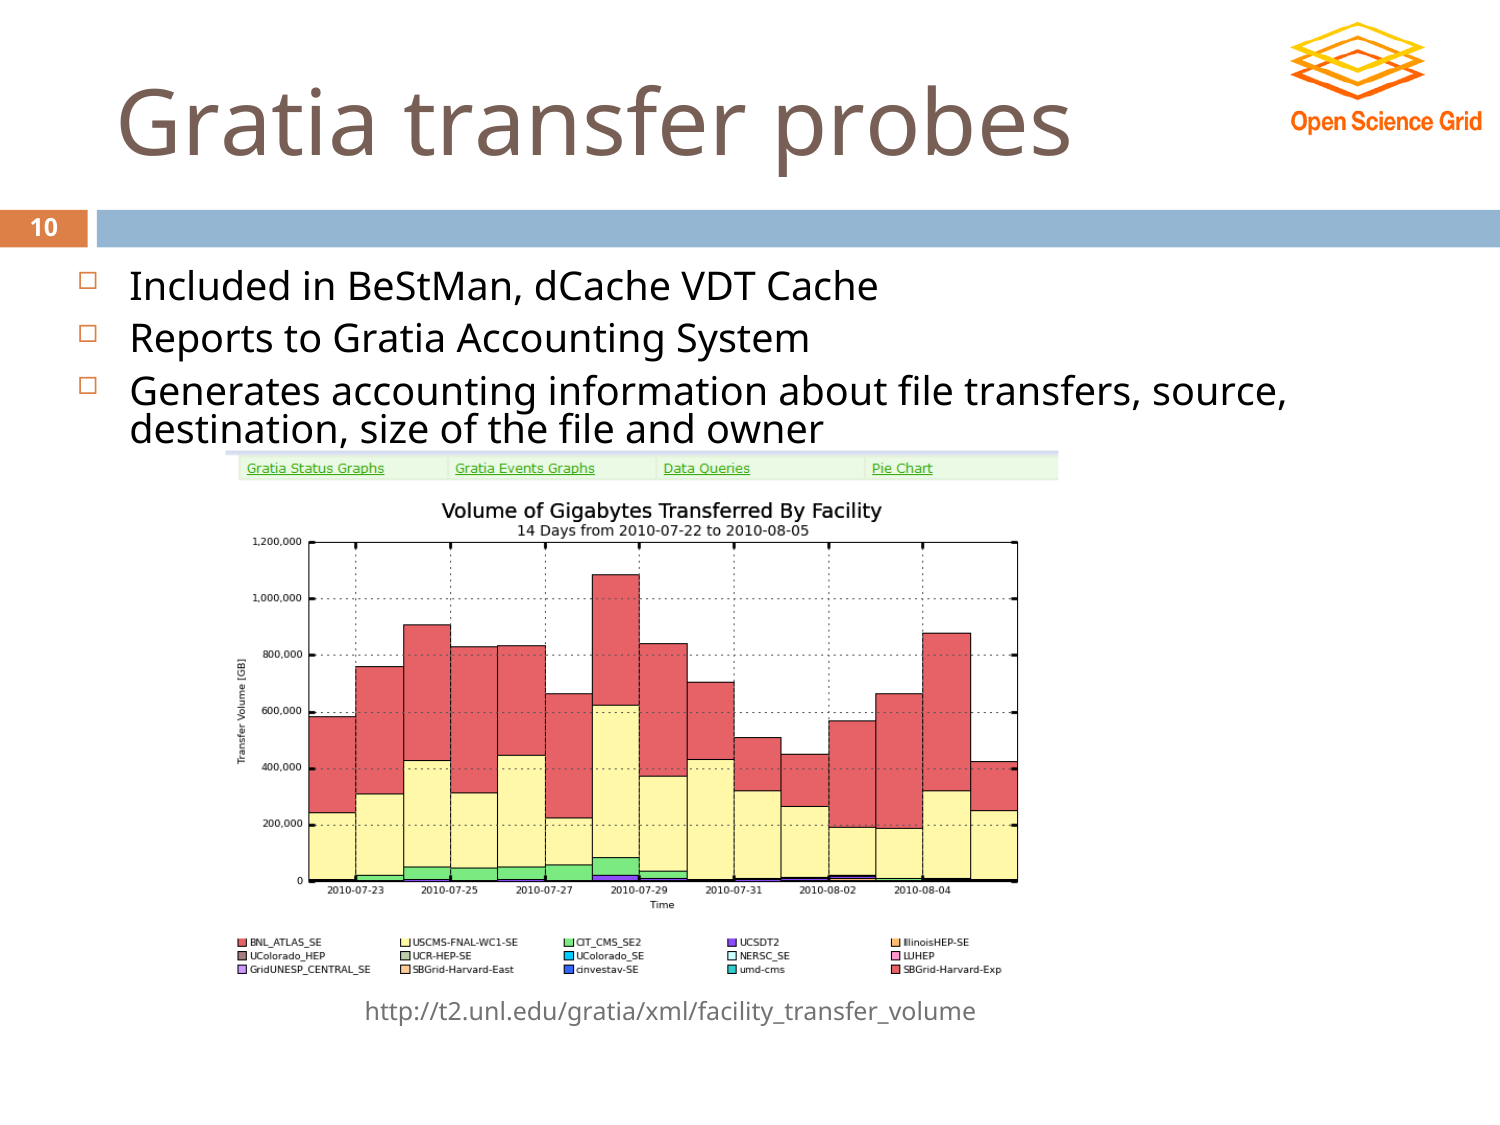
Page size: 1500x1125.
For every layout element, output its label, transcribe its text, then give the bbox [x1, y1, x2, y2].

text_box http://t2.unl.edu/gratia/xml/facility_transfer_volume [349, 987, 993, 1033]
picture [225, 450, 1059, 984]
picture [1271, 0, 1500, 152]
text_box Included in BeStMan, dCache VDT Cache Reports to Gratia Accounting System Generates accounting information about file transfers, source, destination, size of the file and owner [62, 262, 1413, 511]
text_box <number> [0, 208, 88, 249]
text_box Gratia transfer probes [100, 37, 1439, 201]
